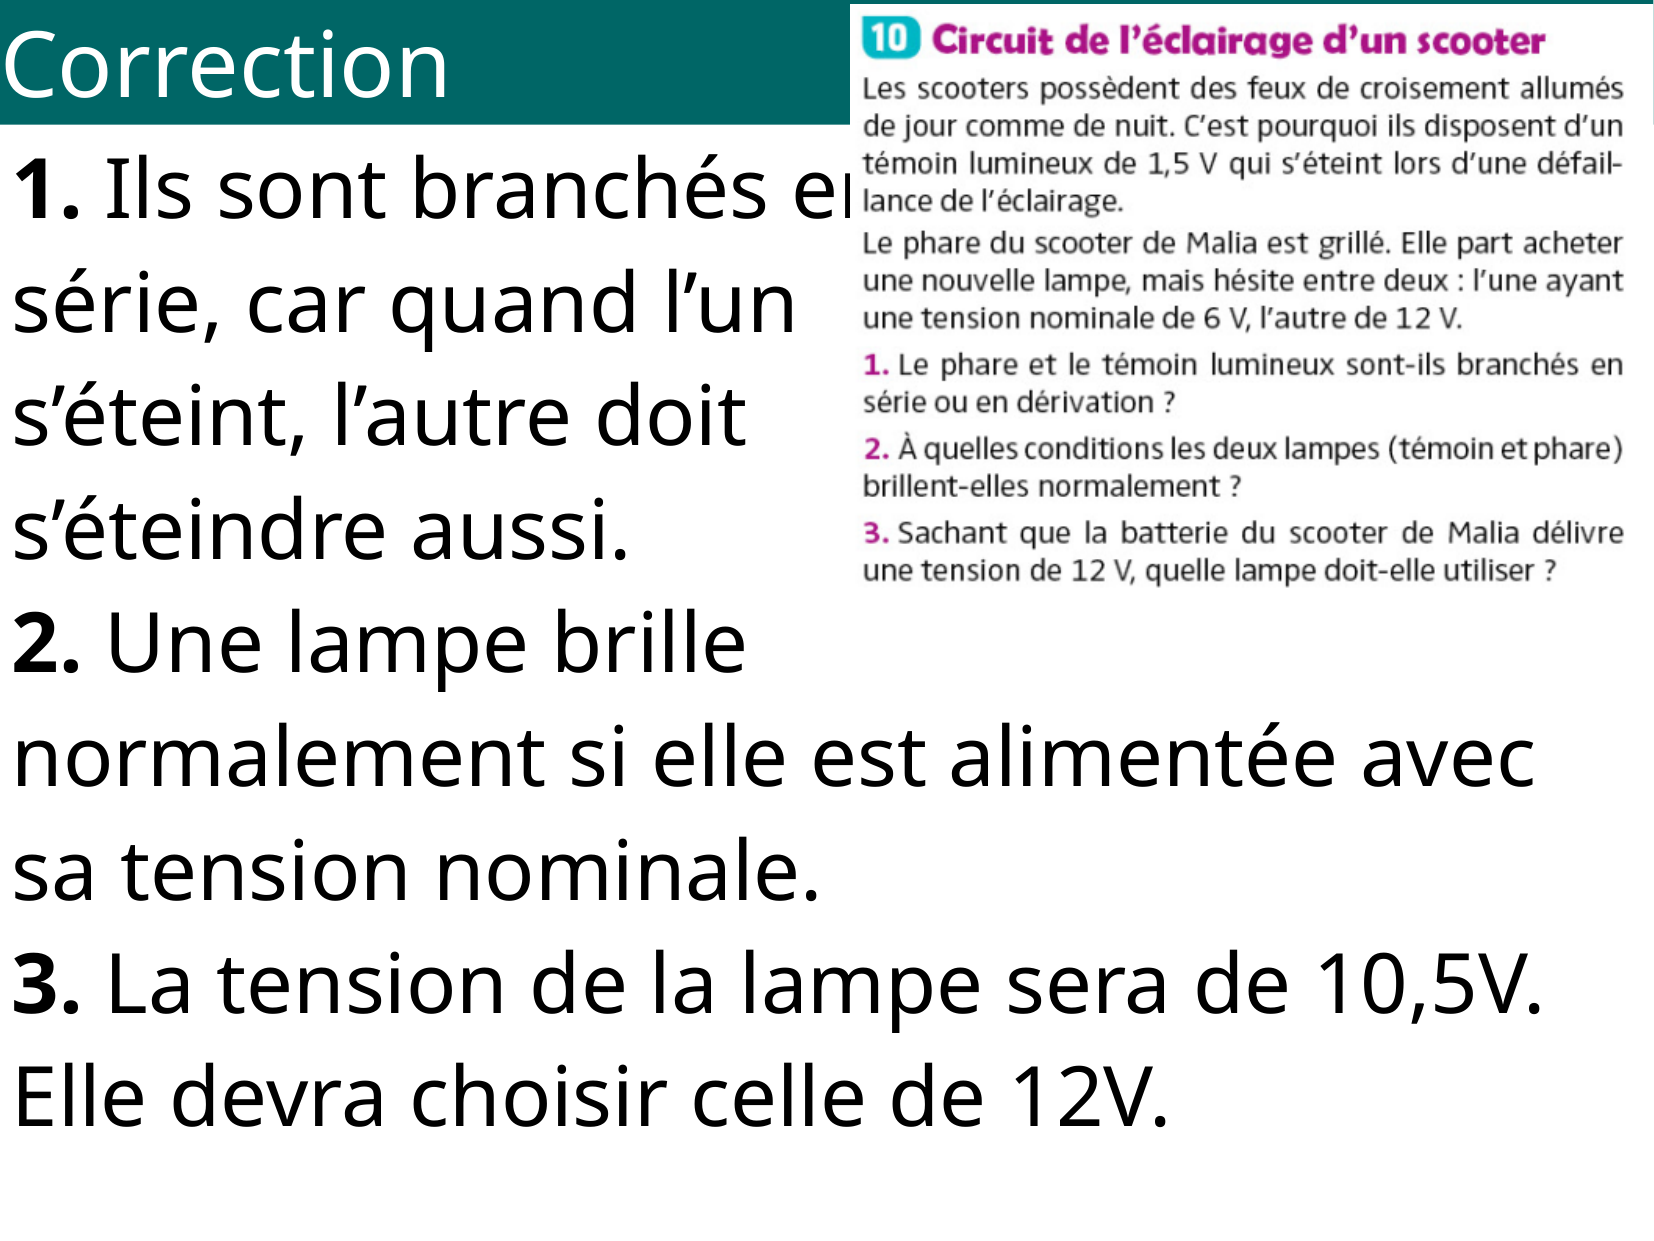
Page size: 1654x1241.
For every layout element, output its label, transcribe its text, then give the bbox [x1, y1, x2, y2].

picture [850, 4, 1654, 605]
subtitle 1. Ils sont branchés en série, car quand l’un s’éteint, l’autre doit s’éteindre aussi. 2. Une lampe brille normalement si elle est alimentée avec sa tension nominale. 3. La tension de la lampe sera de 10,5V. Elle devra choisir celle de 12V. [11, 129, 1642, 1229]
title Correction [0, 4, 850, 120]
